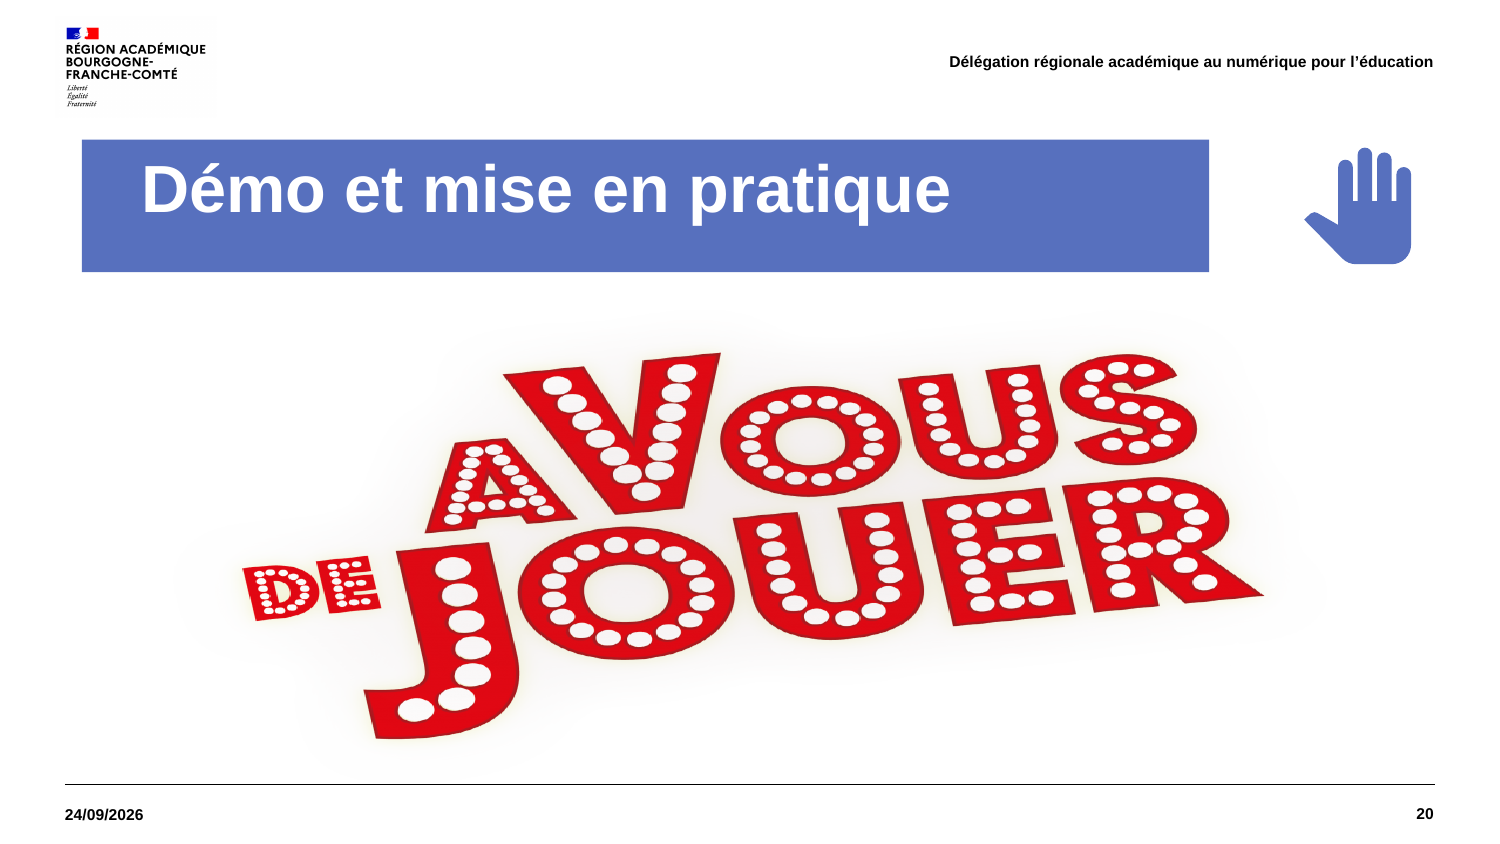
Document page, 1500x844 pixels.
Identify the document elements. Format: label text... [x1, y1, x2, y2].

text_box 08/06/2021 [64, 786, 244, 843]
text_box <numéro> [1213, 784, 1434, 843]
text_box [1304, 147, 1412, 265]
text_box Délégation régionale académique au numérique pour l’éducation [470, 32, 1434, 90]
picture [128, 283, 1329, 785]
text_box Démo et mise en pratique [81, 139, 1210, 273]
picture [55, 16, 217, 118]
